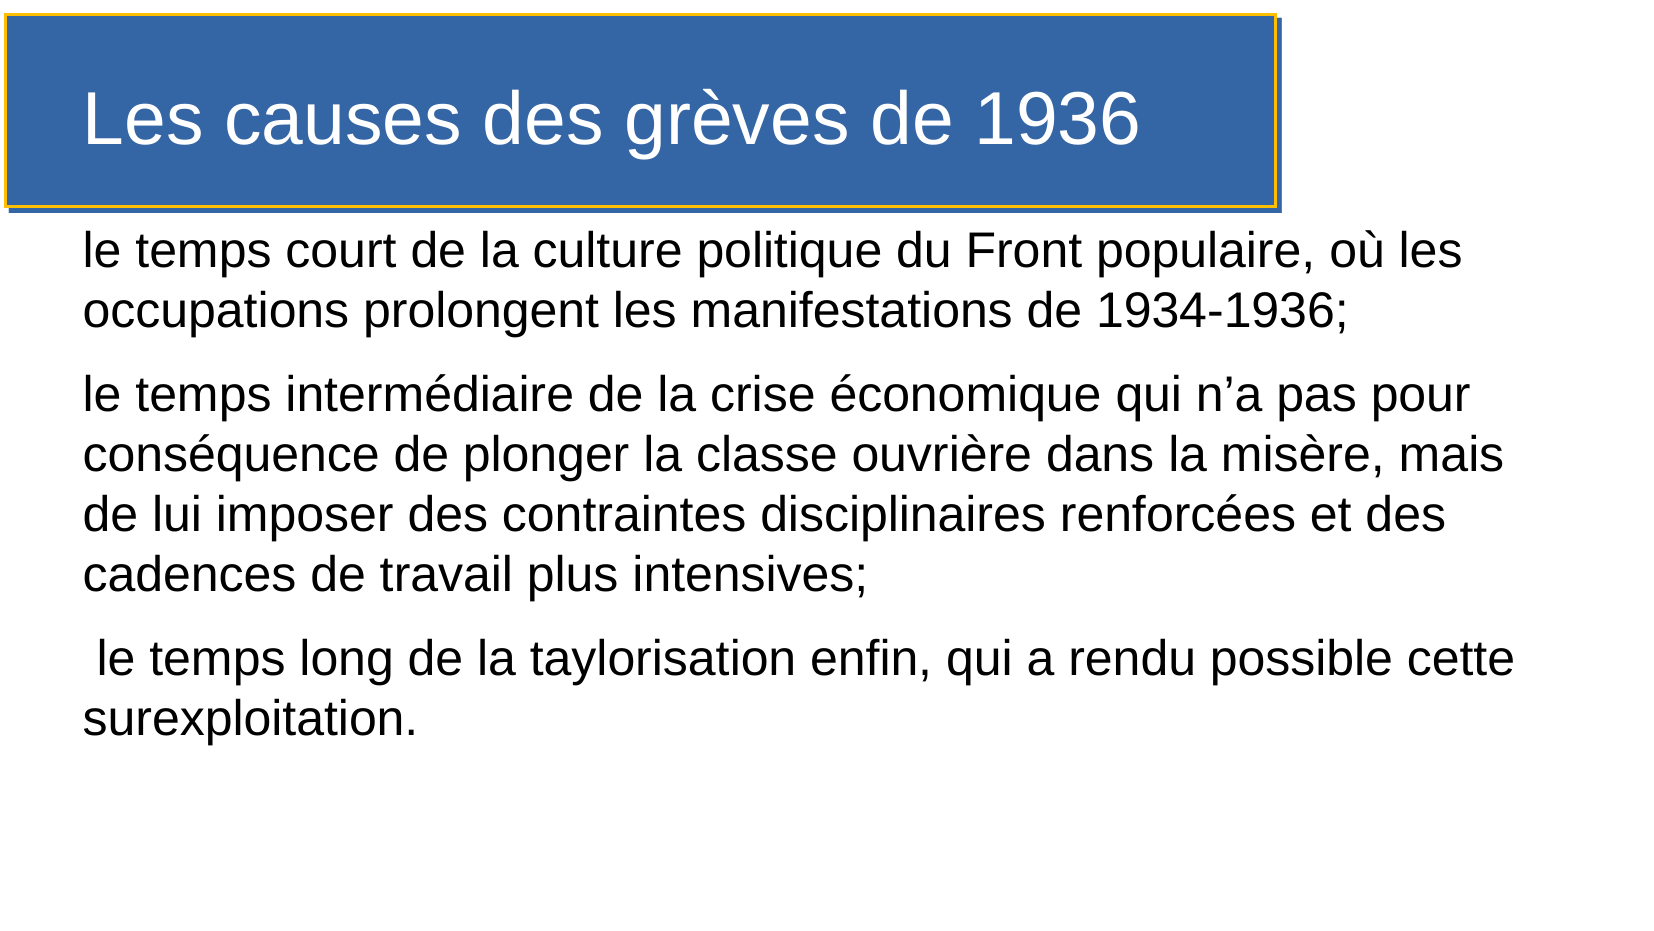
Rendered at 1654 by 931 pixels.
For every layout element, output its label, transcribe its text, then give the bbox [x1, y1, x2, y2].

title Les causes des grèves de 1936 [82, 37, 1571, 193]
list le temps court de la culture politique du Front populaire, où les occupations prolongent les manifestations de 1934-1936; le temps intermédiaire de la crise économique qui n’a pas pour conséquence de plonger la classe ouvrière dans la misère, mais de lui imposer des contraintes disciplinaires renforcées et des cadences de travail plus intensives; le temps long de la taylorisation enfin, qui a rendu possible cette surexploitation. [82, 217, 1571, 931]
